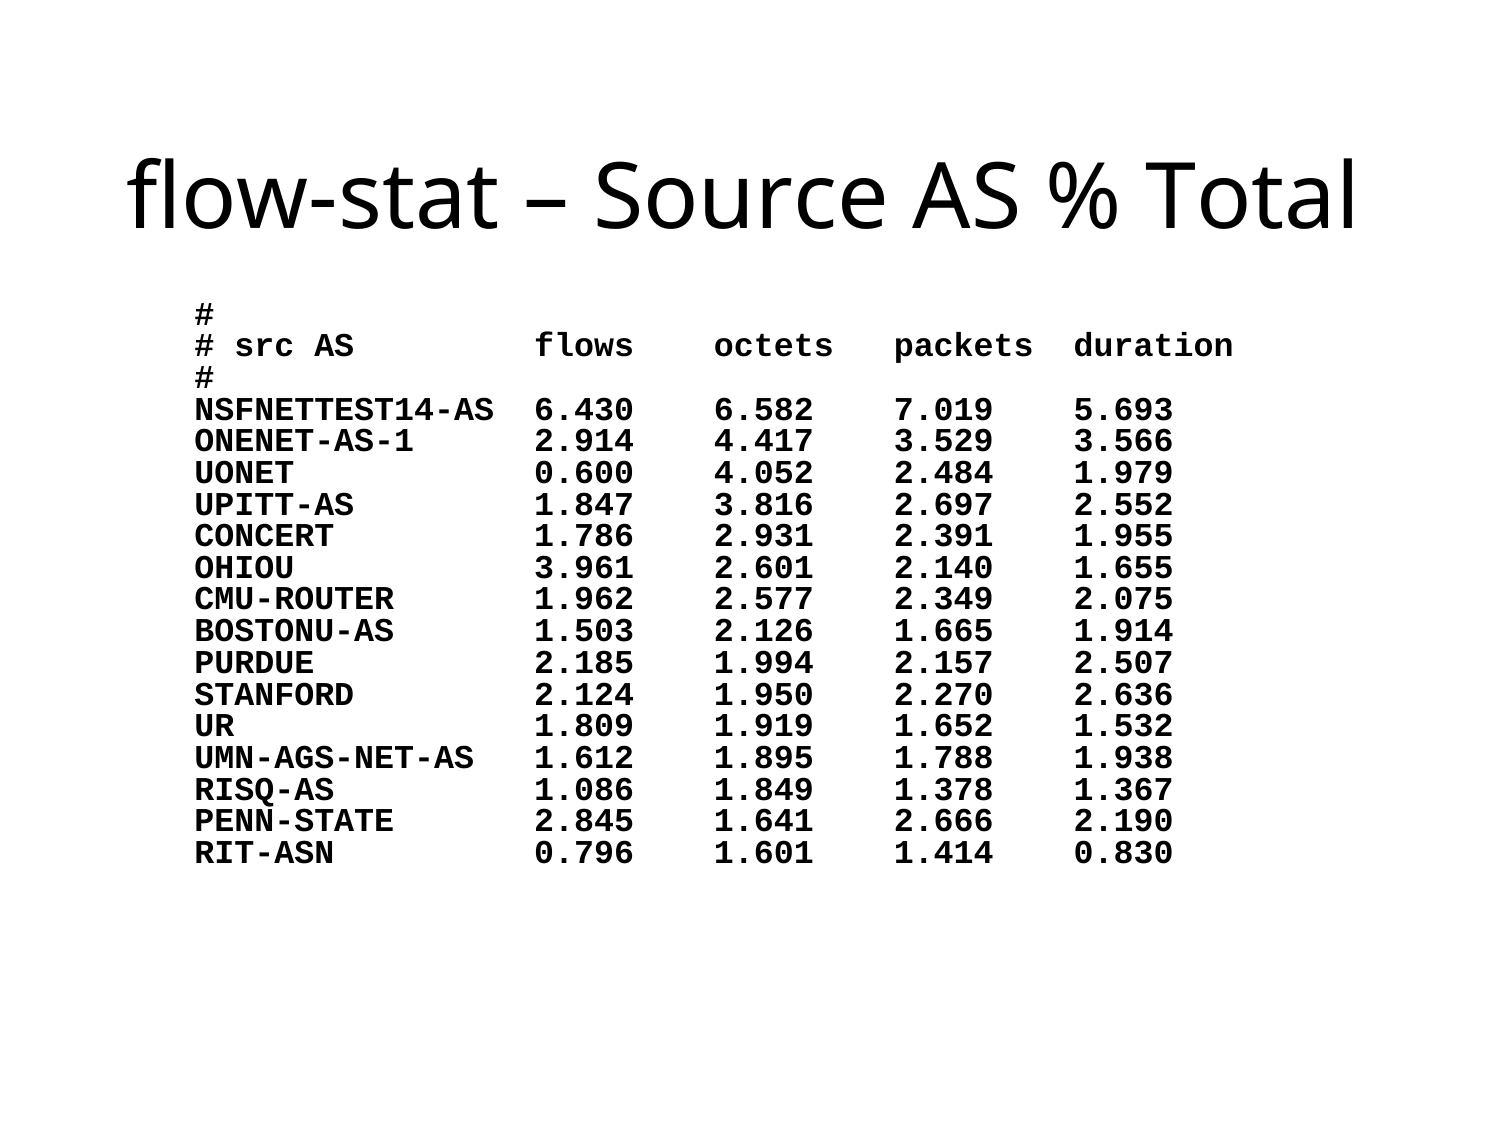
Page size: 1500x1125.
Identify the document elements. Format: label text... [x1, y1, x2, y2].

text_box # # src AS flows octets packets duration # NSFNETTEST14-AS 6.430 6.582 7.019 5.693 ONENET-AS-1 2.914 4.417 3.529 3.566 UONET 0.600 4.052 2.484 1.979 UPITT-AS 1.847 3.816 2.697 2.552 CONCERT 1.786 2.931 2.391 1.955 OHIOU 3.961 2.601 2.140 1.655 CMU-ROUTER 1.962 2.577 2.349 2.075 BOSTONU-AS 1.503 2.126 1.665 1.914 PURDUE 2.185 1.994 2.157 2.507 STANFORD 2.124 1.950 2.270 2.636 UR 1.809 1.919 1.652 1.532 UMN-AGS-NET-AS 1.612 1.895 1.788 1.938 RISQ-AS 1.086 1.849 1.378 1.367 PENN-STATE 2.845 1.641 2.666 2.190 RIT-ASN 0.796 1.601 1.414 0.830 [188, 299, 1241, 870]
title flow-stat – Source AS % Total [112, 62, 1388, 325]
